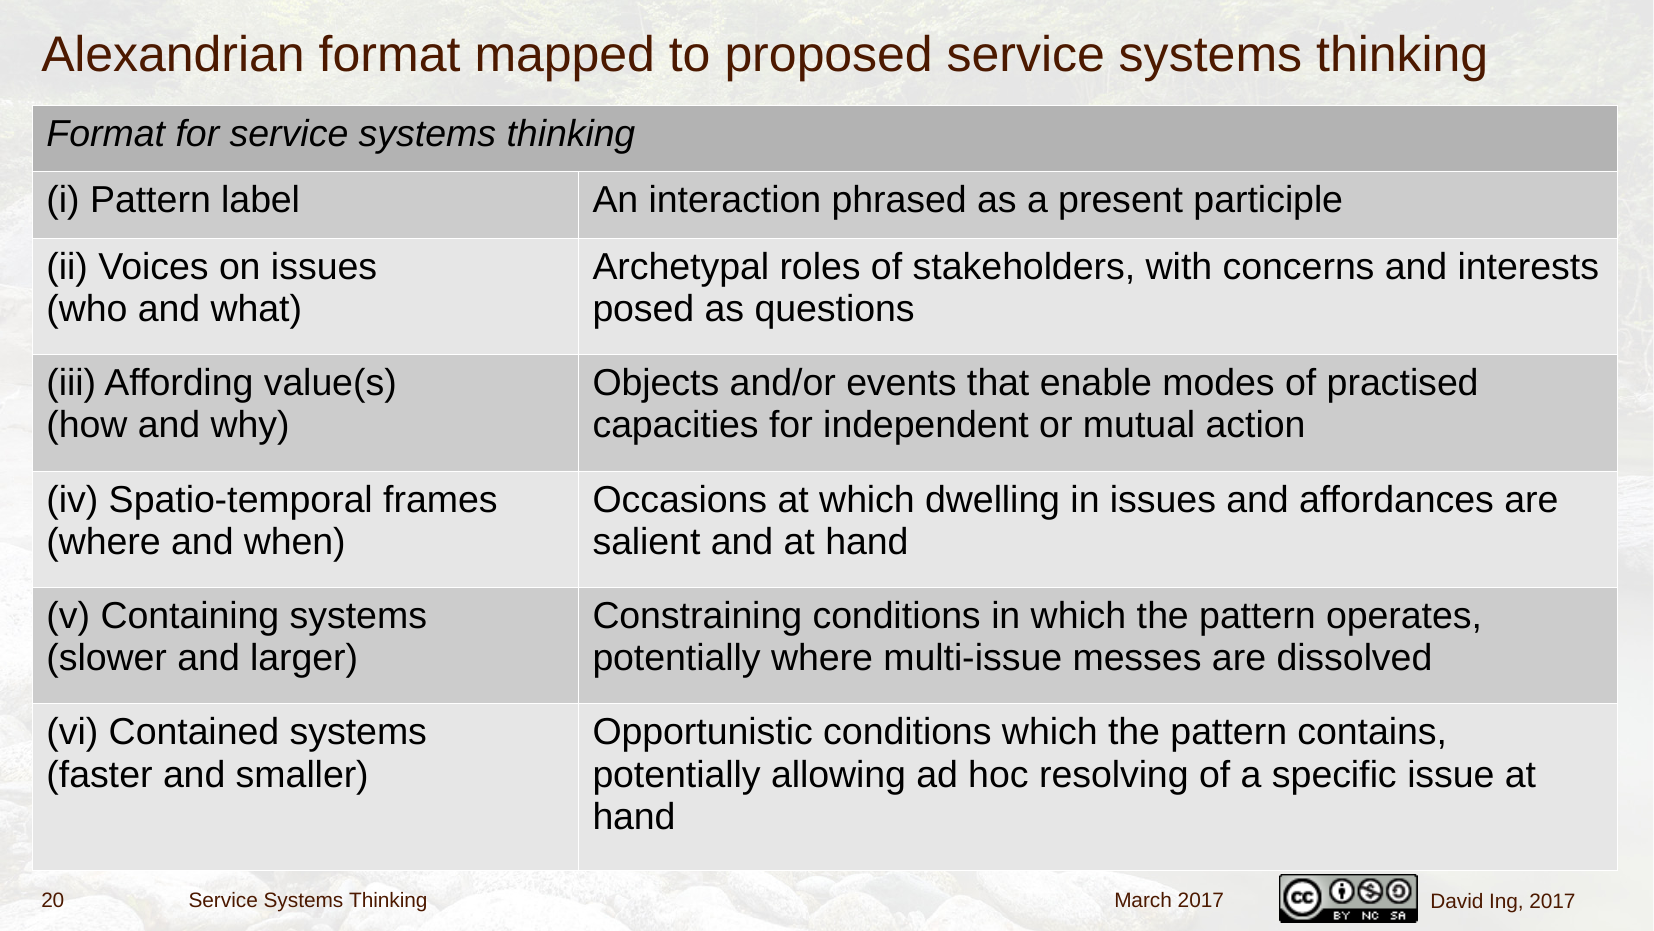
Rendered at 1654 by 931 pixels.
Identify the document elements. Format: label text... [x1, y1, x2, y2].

picture [0, 0, 1654, 931]
table_cell (iv) Spatio-temporal frames (where and when) [33, 472, 578, 587]
table_cell Occasions at which dwelling in issues and affordances are salient and at hand [579, 472, 1617, 587]
table_cell Opportunistic conditions which the pattern contains, potentially allowing ad hoc resolving of a specific issue at hand [579, 704, 1617, 870]
table_cell (iii) Affording value(s) (how and why) [33, 355, 578, 471]
table_cell (i) Pattern label [33, 172, 578, 238]
table_cell (ii) Voices on issues (who and what) [33, 239, 578, 354]
table_cell Objects and/or events that enable modes of practised capacities for independent or mutual action [579, 355, 1617, 471]
table_cell An interaction phrased as a present participle [579, 172, 1617, 238]
table_cell (v) Containing systems (slower and larger) [33, 588, 578, 703]
table_cell (vi) Contained systems (faster and smaller) [33, 704, 578, 870]
table_cell Archetypal roles of stakeholders, with concerns and interests posed as questions [579, 239, 1617, 354]
title Alexandrian format mapped to proposed service systems thinking [41, 30, 1613, 105]
table_cell Constraining conditions in which the pattern operates, potentially where multi-issue messes are dissolved [579, 588, 1617, 703]
table_header Format for service systems thinking [33, 106, 1617, 171]
